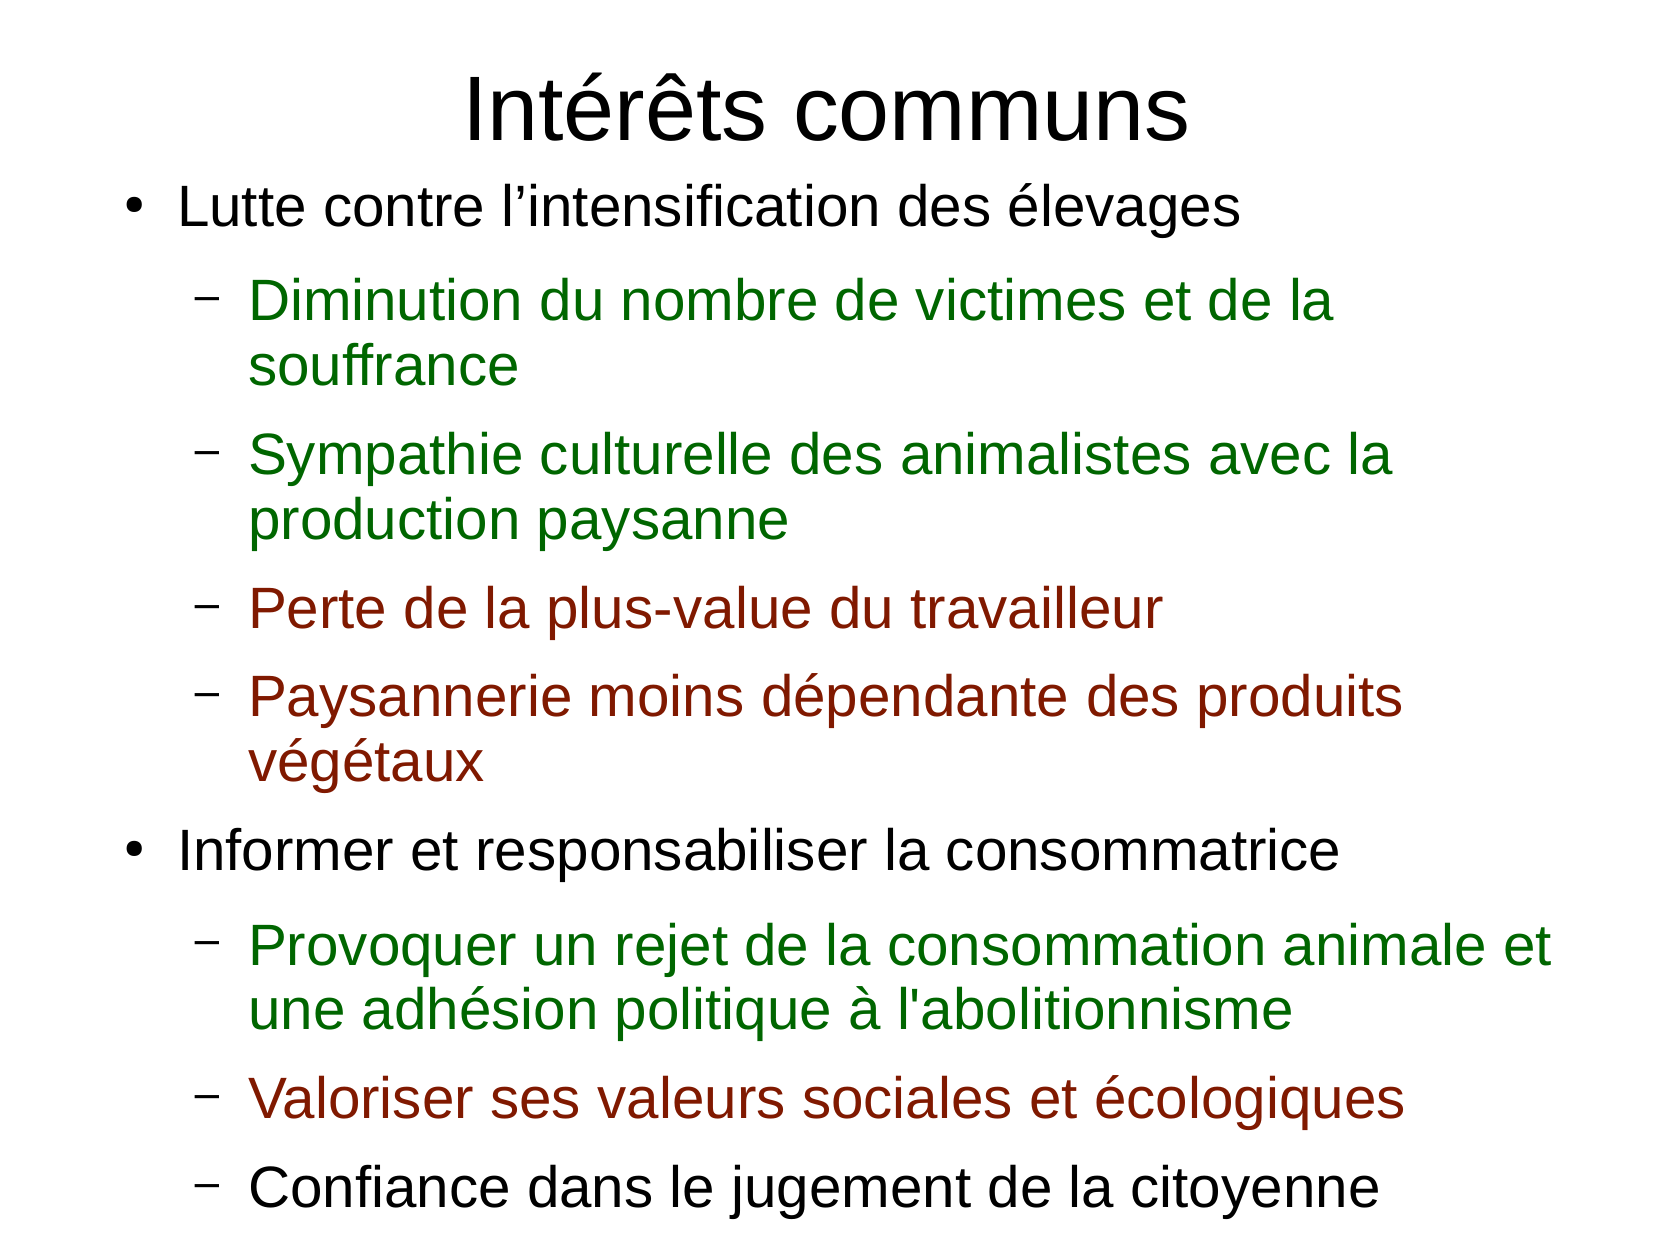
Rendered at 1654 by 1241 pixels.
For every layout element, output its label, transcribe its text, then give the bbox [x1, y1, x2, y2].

title Intérêts communs [82, 5, 1571, 213]
list Lutte contre l’intensification des élevages Diminution du nombre de victimes et de la souffrance Sympathie culturelle des animalistes avec la production paysanne Perte de la plus-value du travailleur Paysannerie moins dépendante des produits végétaux Informer et responsabiliser la consommatrice Provoquer un rejet de la consommation animale et une adhésion politique à l'abolitionnisme Valoriser ses valeurs sociales et écologiques Confiance dans le jugement de la citoyenne [106, 173, 1595, 1241]
